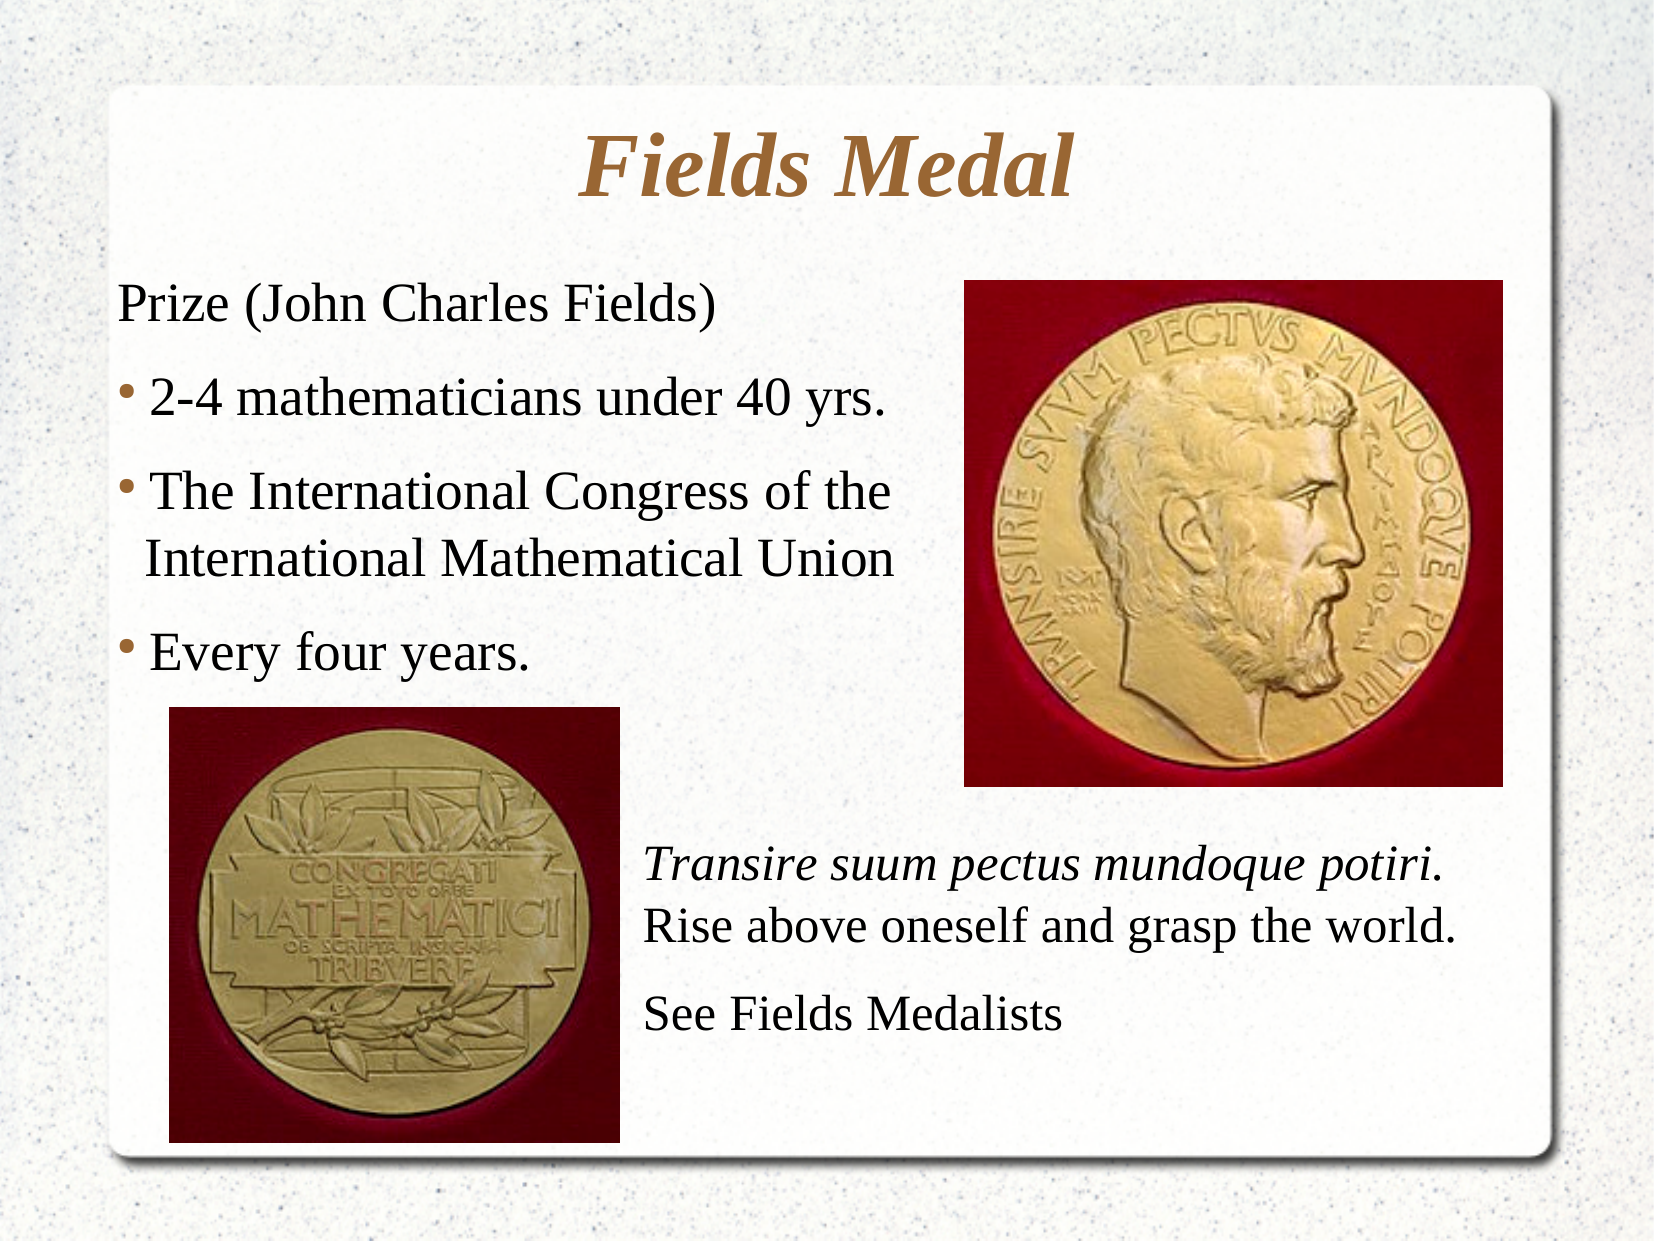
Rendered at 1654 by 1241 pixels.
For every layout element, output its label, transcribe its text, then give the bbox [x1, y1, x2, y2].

picture [169, 707, 620, 1143]
title Fields Medal [118, 96, 1536, 223]
list Prize (John Charles Fields) 2-4 mathematicians under 40 yrs. The International Congress of the International Mathematical Union Every four years. [116, 265, 989, 682]
list Transire suum pectus mundoque potiri. Rise above oneself and grasp the world. See Fields Medalists [642, 829, 1536, 1042]
picture [964, 280, 1503, 787]
